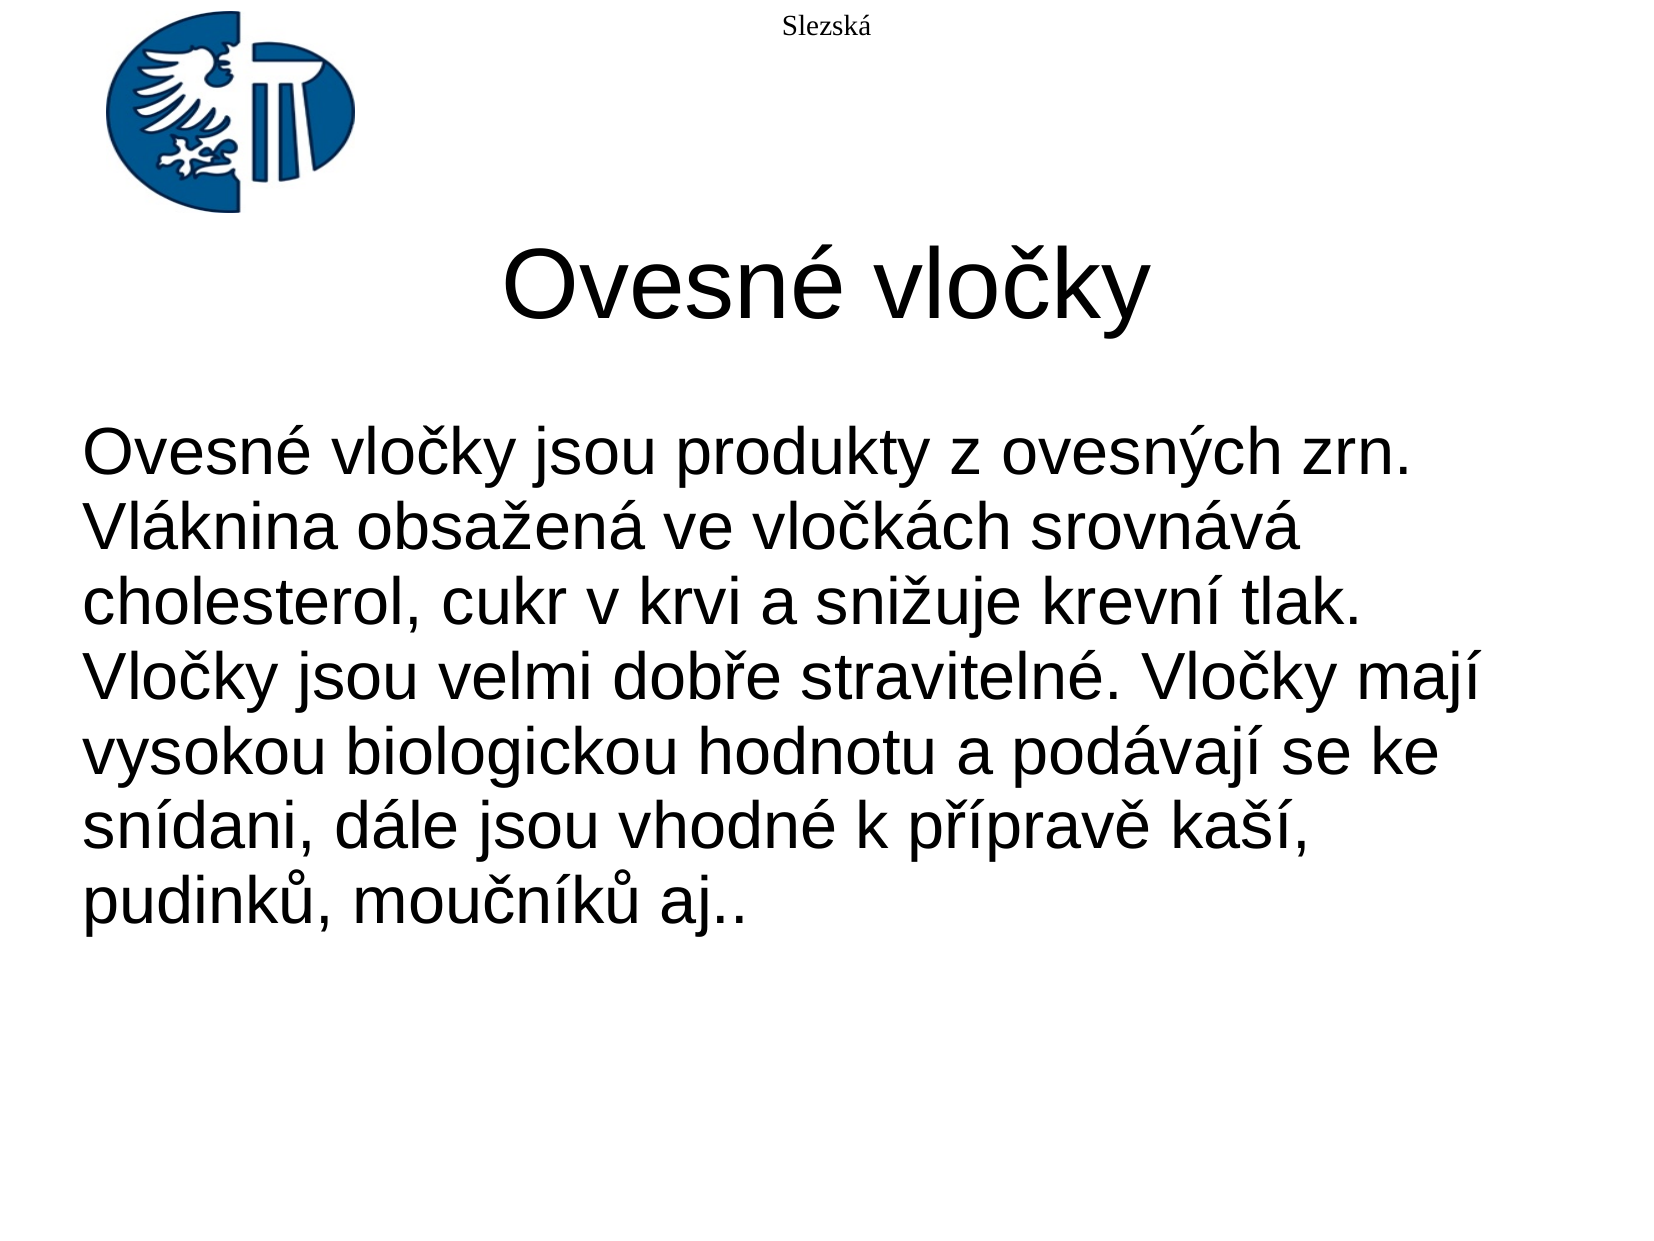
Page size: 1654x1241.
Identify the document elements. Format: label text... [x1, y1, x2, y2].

list Ovesné vločky jsou produkty z ovesných zrn. Vláknina obsažená ve vločkách srovnává cholesterol, cukr v krvi a snižuje krevní tlak. Vločky jsou velmi dobře stravitelné. Vločky mají vysokou biologickou hodnotu a podávají se ke snídani, dále jsou vhodné k přípravě kaší, pudinků, moučníků aj.. [82, 414, 1571, 1134]
picture [106, 11, 355, 118]
title Ovesné vločky [82, 118, 1571, 414]
